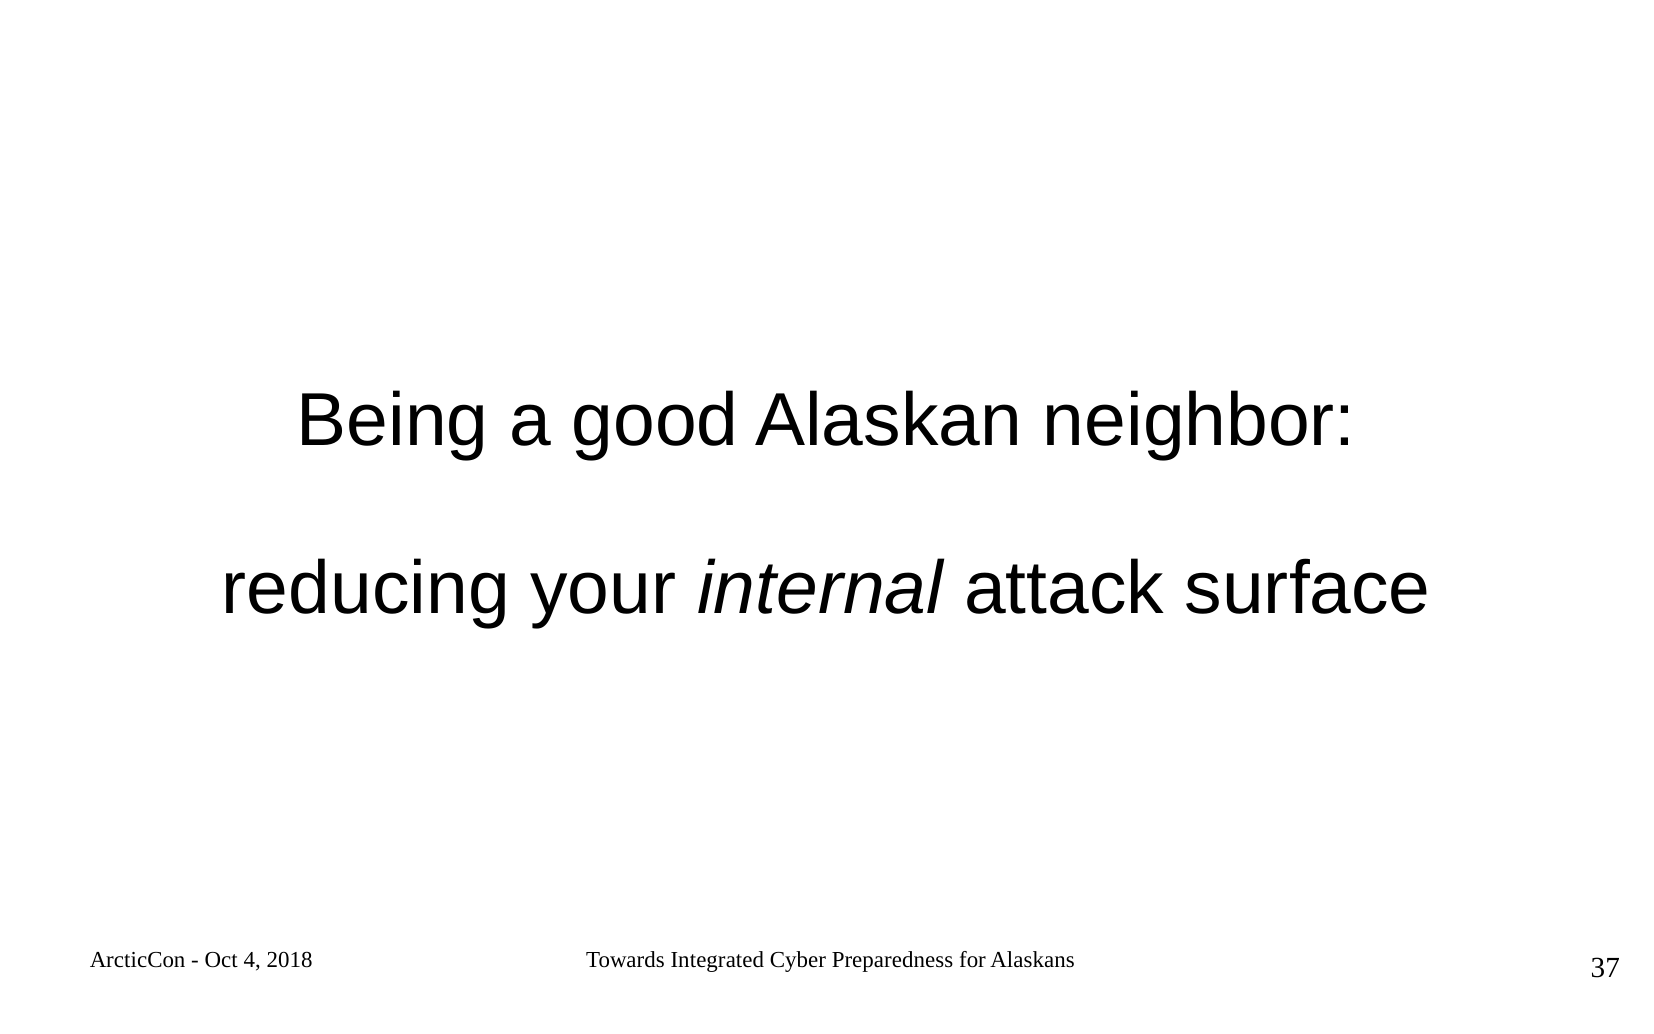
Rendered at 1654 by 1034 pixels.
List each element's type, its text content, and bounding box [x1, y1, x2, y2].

text_box <number> [1560, 951, 1621, 1023]
subtitle Being a good Alaskan neighbor: reducing your internal attack surface [82, 26, 1571, 980]
